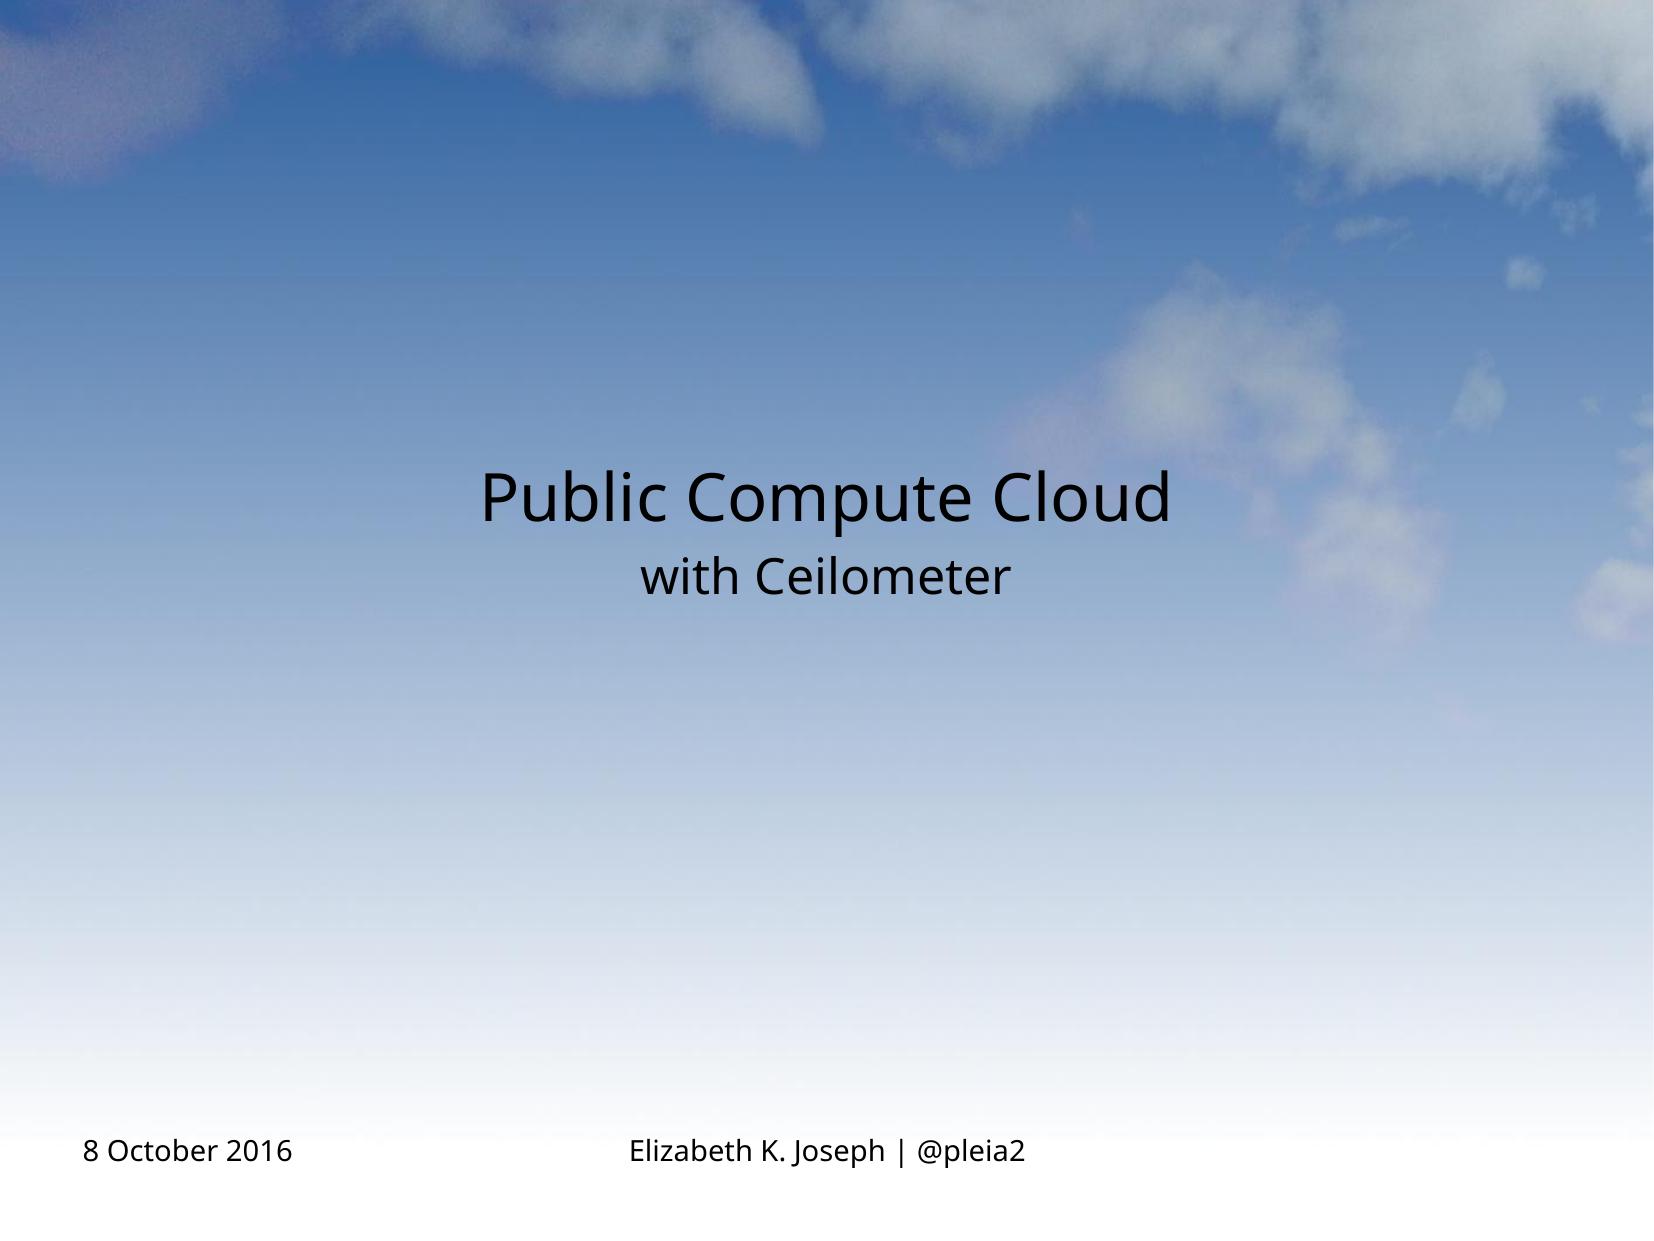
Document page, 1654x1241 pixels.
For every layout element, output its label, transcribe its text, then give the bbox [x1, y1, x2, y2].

subtitle Public Compute Cloud with Ceilometer [82, 49, 1571, 1010]
picture [0, 0, 1654, 1241]
